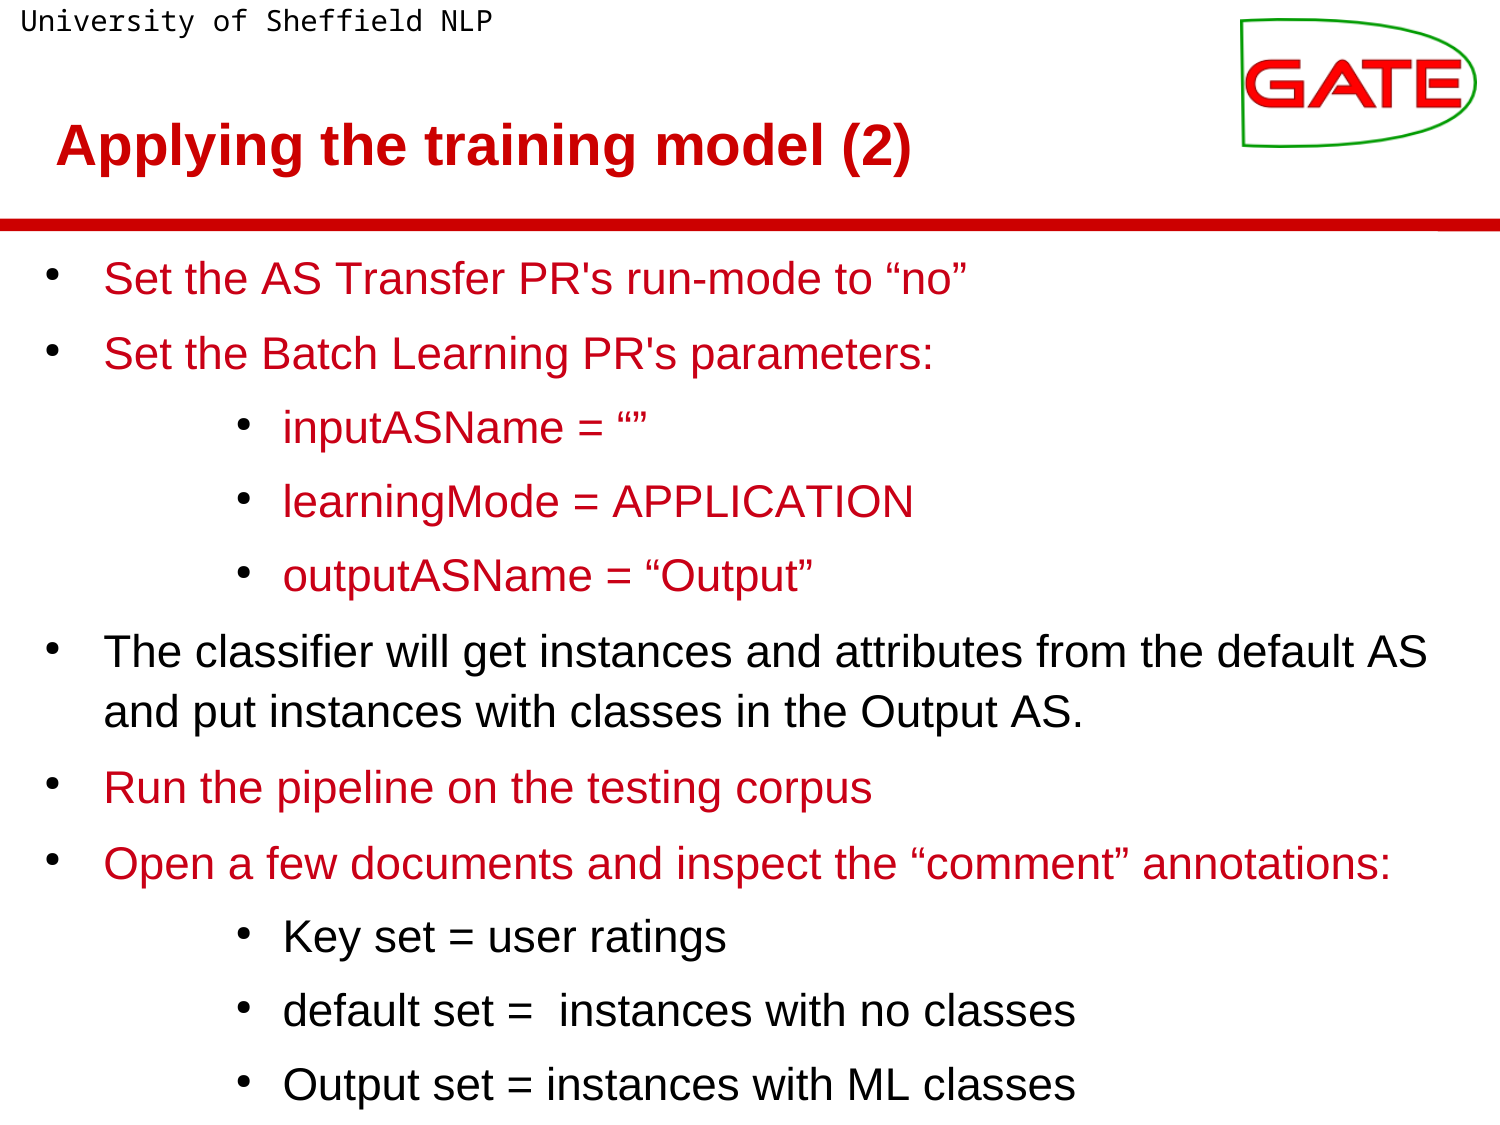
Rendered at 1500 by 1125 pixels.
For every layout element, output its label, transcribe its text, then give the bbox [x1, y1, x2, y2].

title Applying the training model (2) [41, 37, 1391, 236]
picture [1240, 18, 1477, 148]
list Set the AS Transfer PR's run-mode to “no” Set the Batch Learning PR's parameters: inputASName = “” learningMode = APPLICATION outputASName = “Output” The classifier will get instances and attributes from the default AS and put instances with classes in the Output AS. Run the pipeline on the testing corpus Open a few documents and inspect the “comment” annotations: Key set = user ratings default set = instances with no classes Output set = instances with ML classes [29, 236, 1500, 1123]
